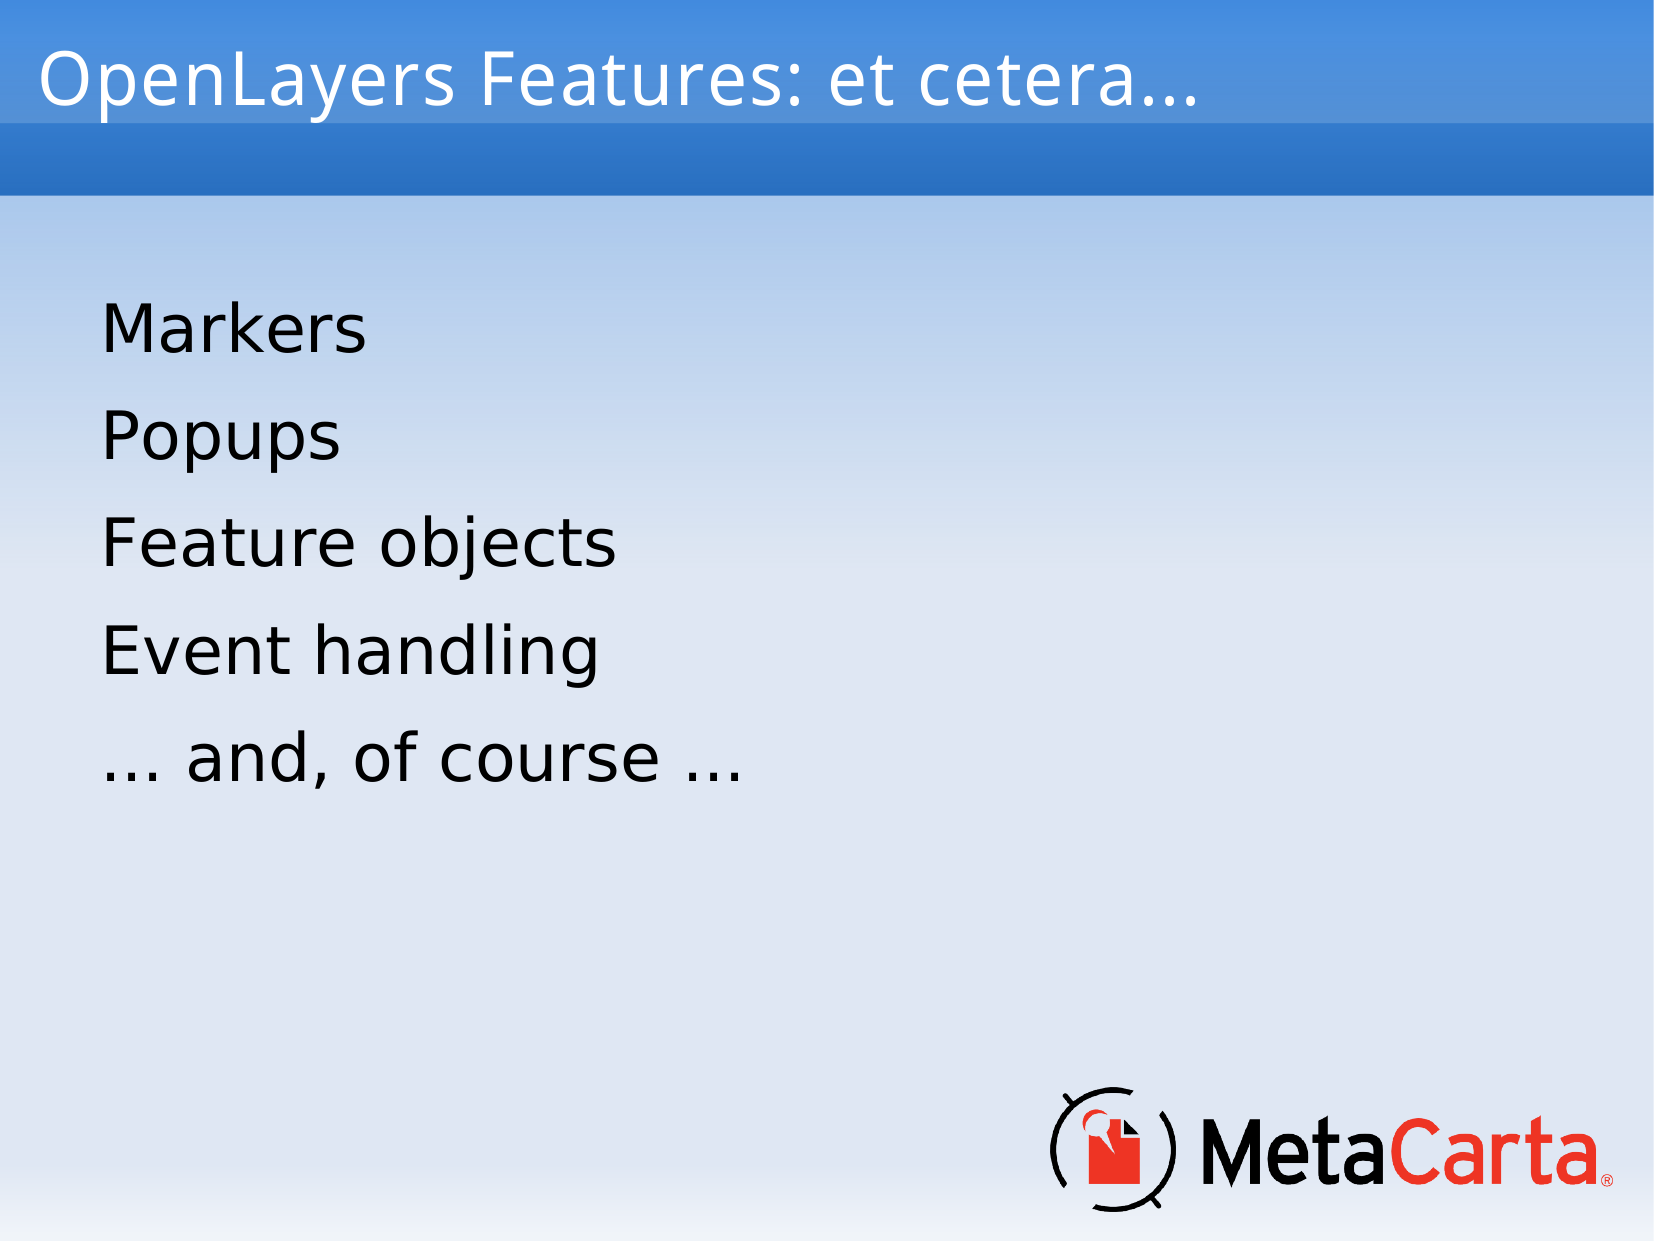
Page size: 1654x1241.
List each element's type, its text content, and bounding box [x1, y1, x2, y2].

list Markers Popups Feature objects Event handling ... and, of course ... [82, 290, 1571, 1109]
picture [0, 0, 1654, 1241]
title OpenLayers Features: et cetera... [37, 2, 1463, 151]
